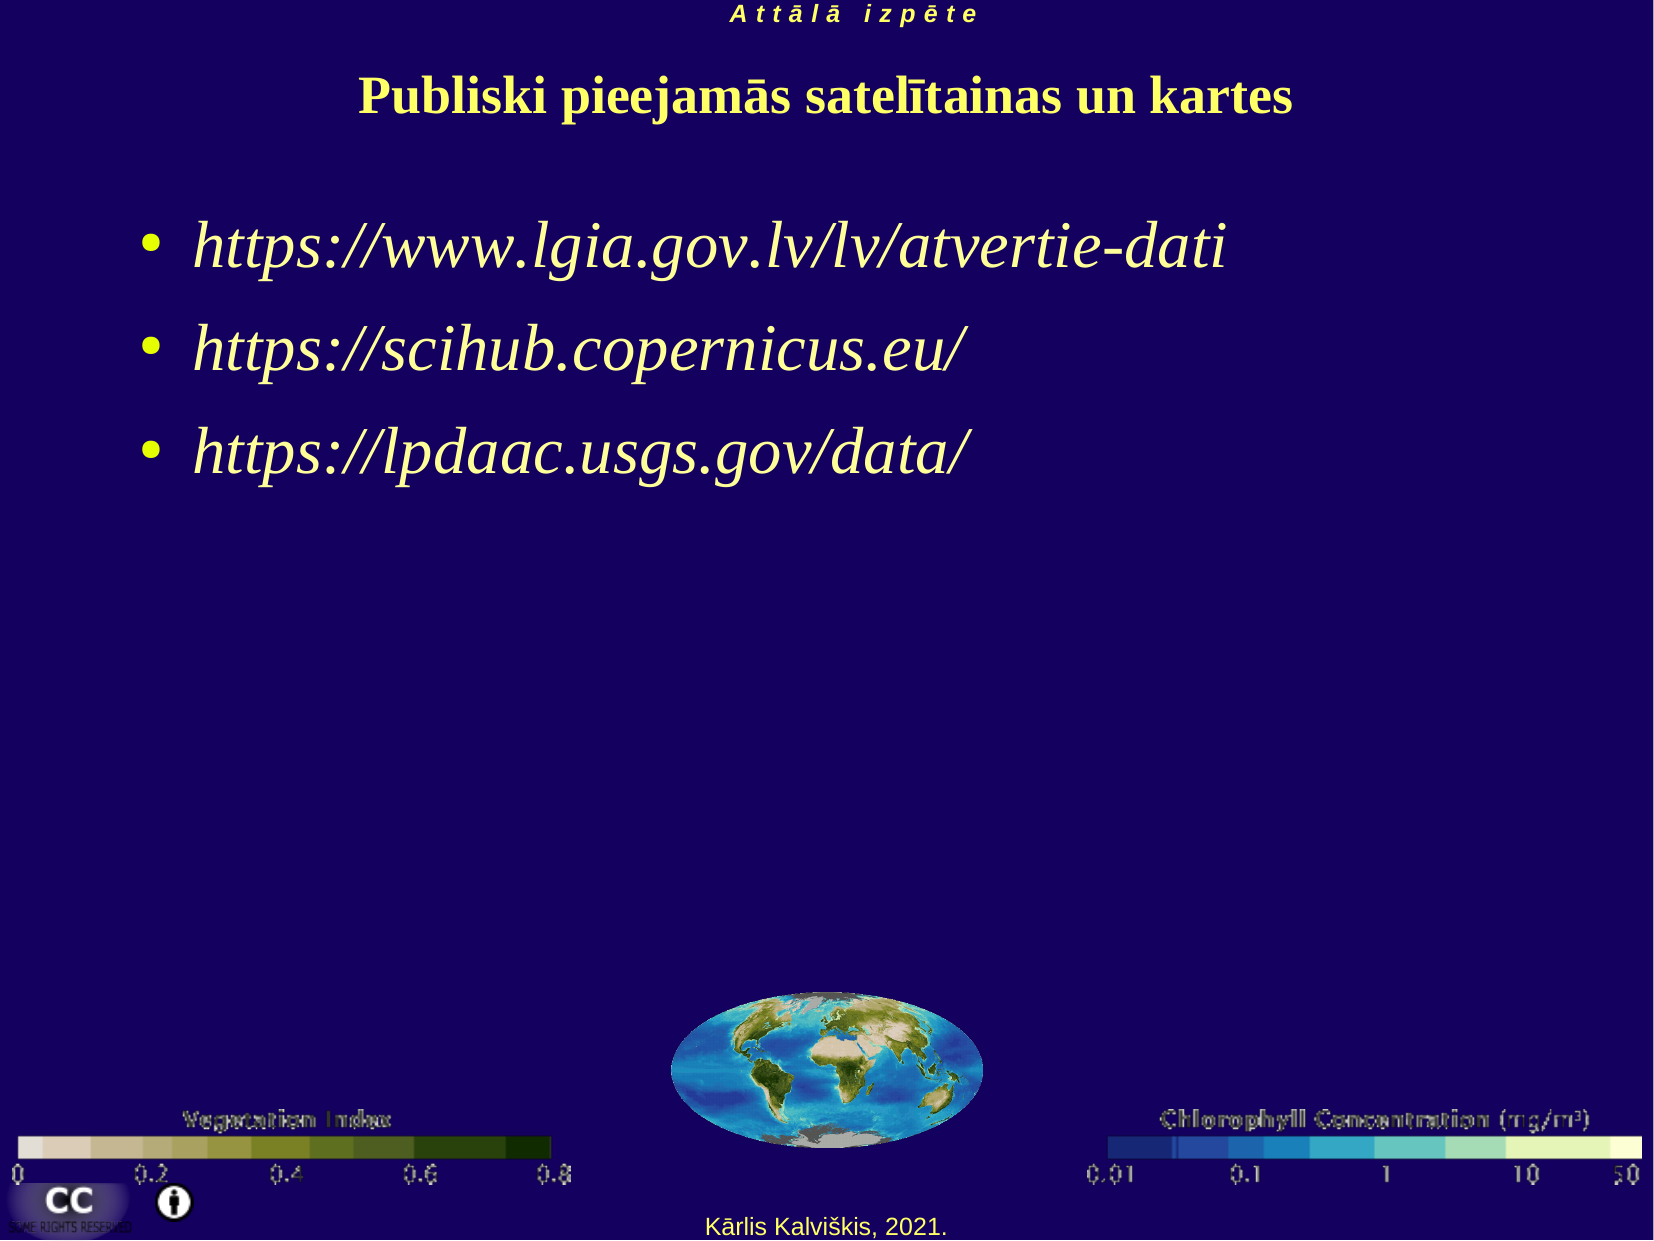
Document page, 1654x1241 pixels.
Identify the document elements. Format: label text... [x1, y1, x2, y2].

picture [1087, 1109, 1642, 1185]
title Publiski pieejamās satelītainas un kartes [120, 65, 1533, 334]
picture [0, 1109, 571, 1241]
picture [671, 1127, 983, 1148]
list https://www.lgia.gov.lv/lv/atvertie-dati https://scihub.copernicus.eu/ https://lpdaac.usgs.gov/data/ [121, 207, 1534, 1127]
